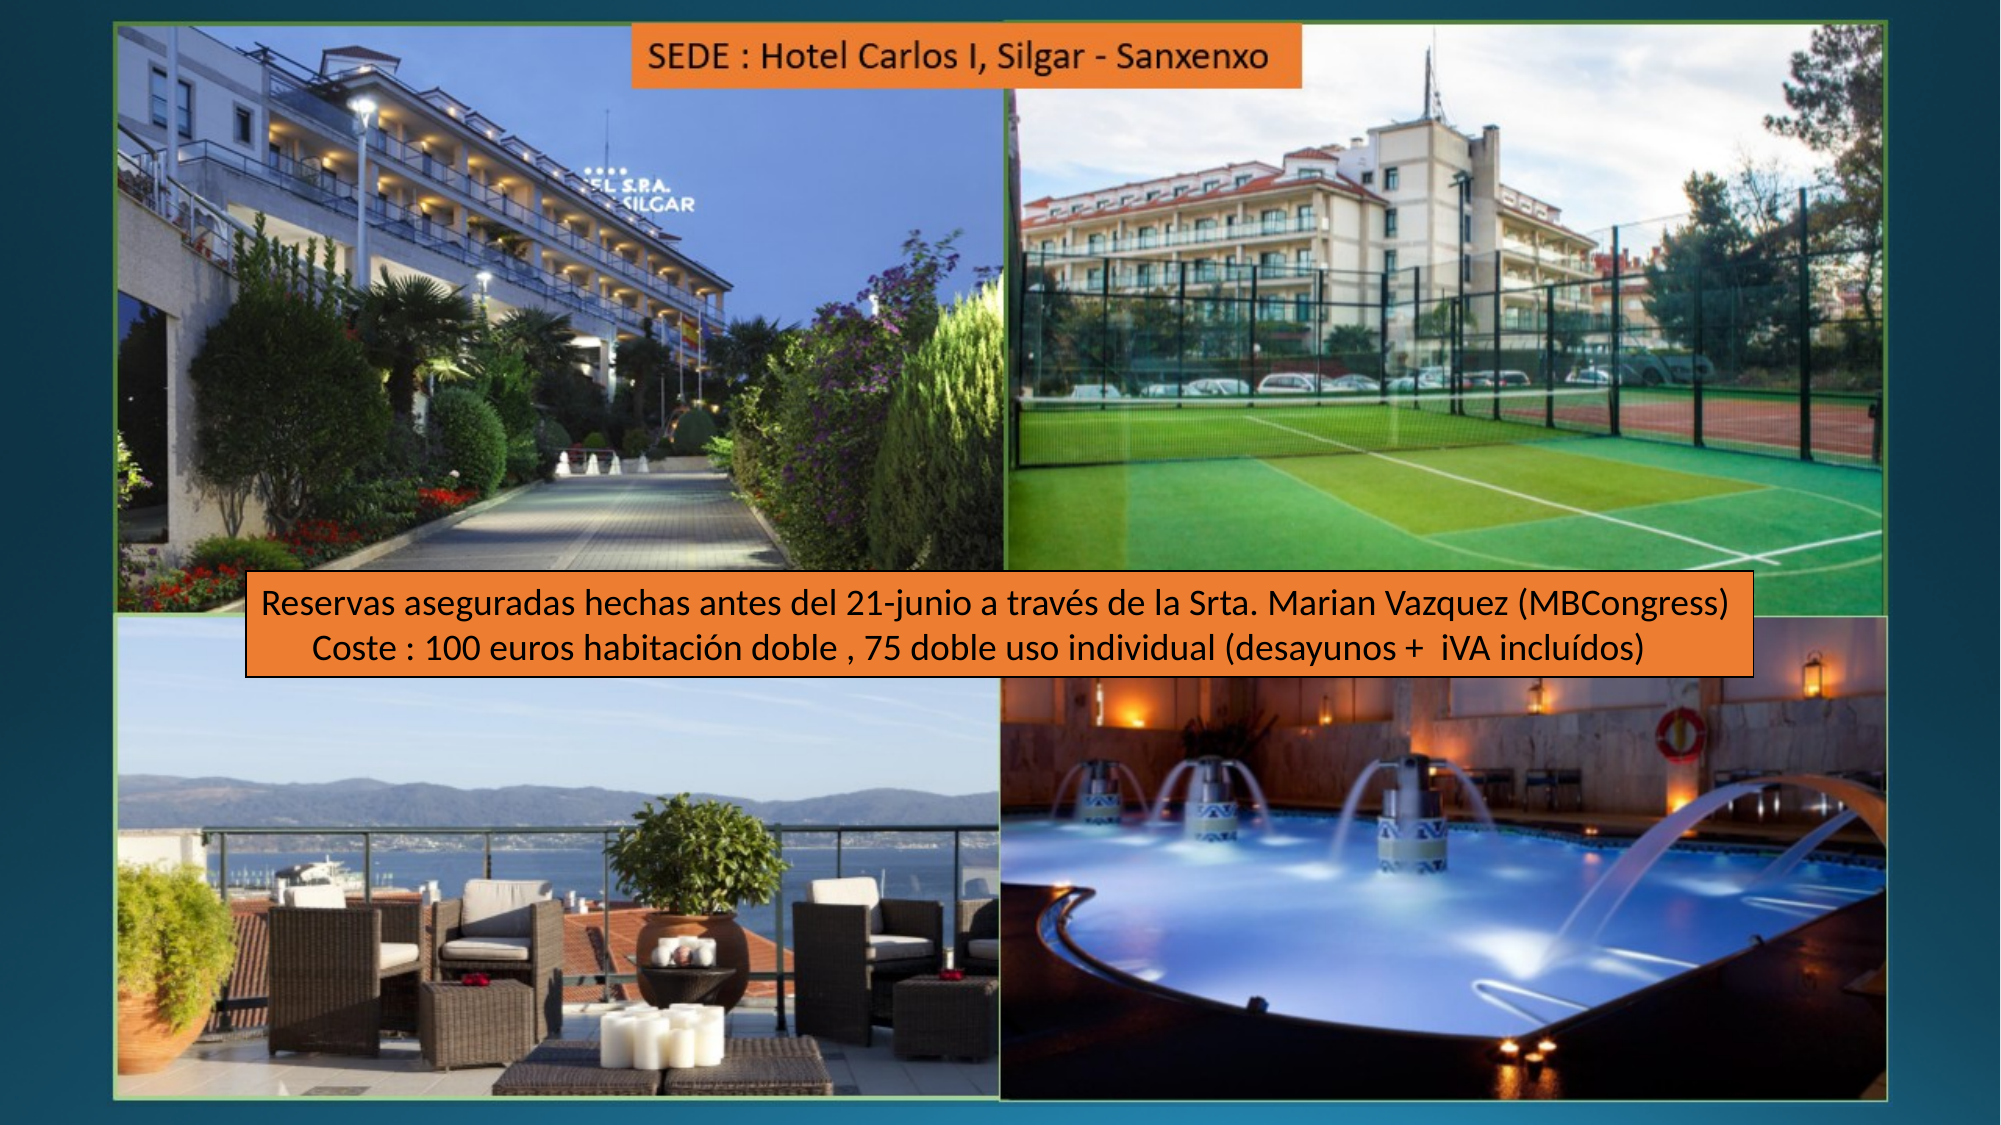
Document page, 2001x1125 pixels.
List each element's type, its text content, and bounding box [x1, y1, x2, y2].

picture [107, 17, 1893, 1107]
text_box Reservas aseguradas hechas antes del 21-junio a través de la Srta. Marian Vazquez (MBCongress) Coste : 100 euros habitación doble , 75 doble uso individual (desayunos + iVA incluídos) [246, 570, 1754, 677]
